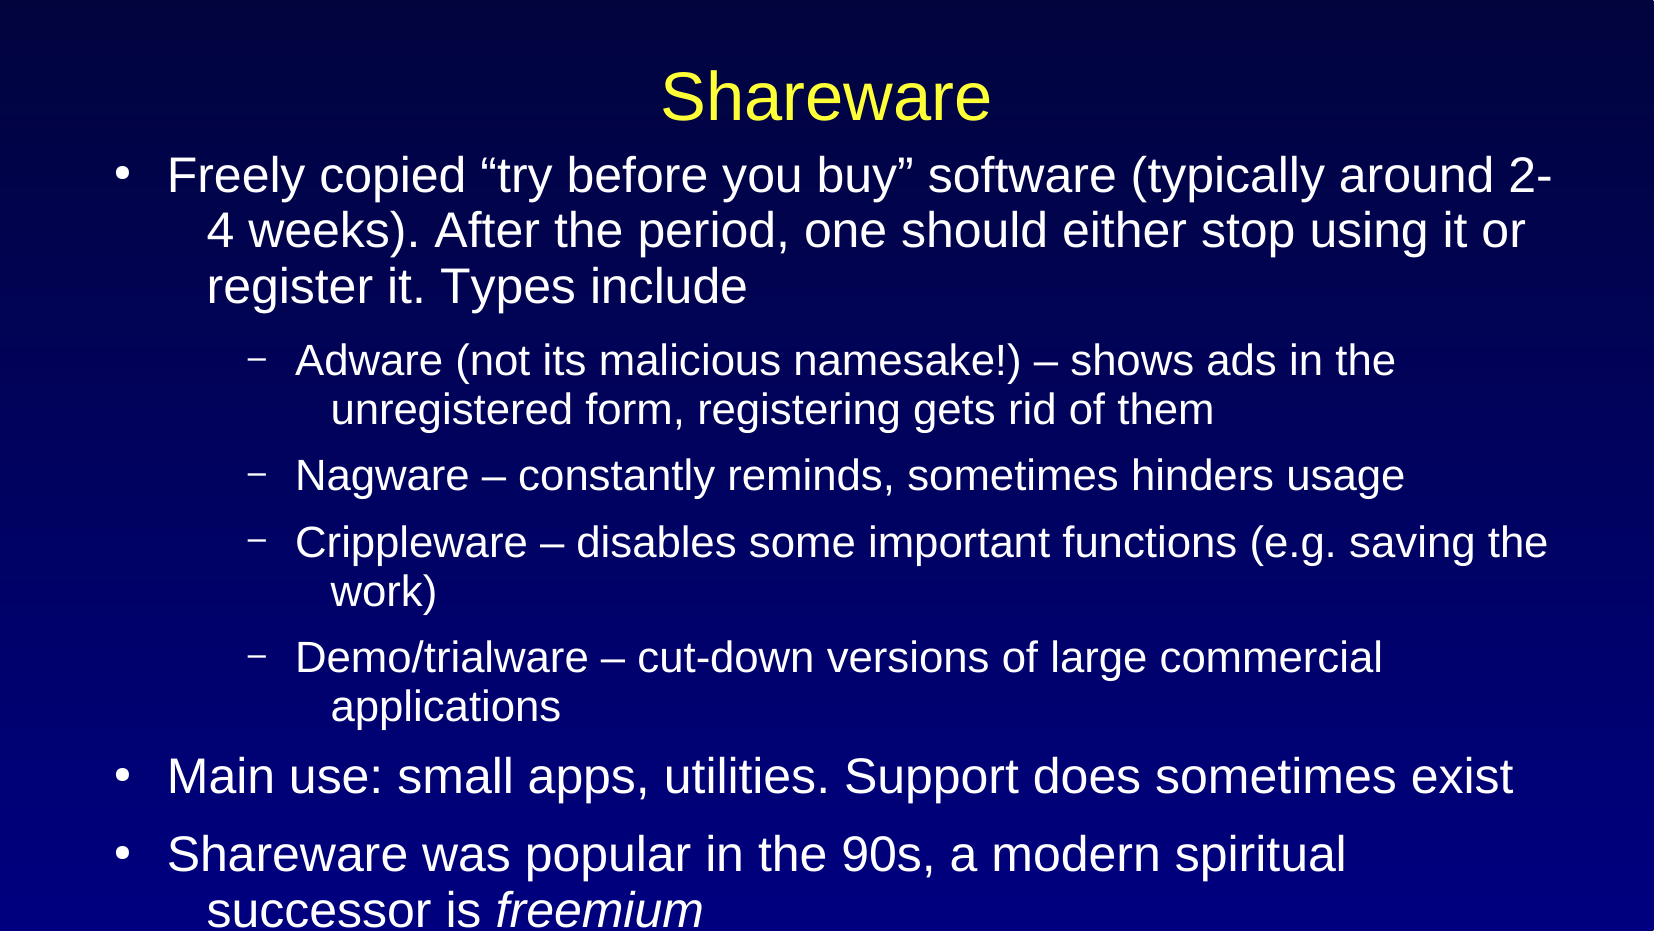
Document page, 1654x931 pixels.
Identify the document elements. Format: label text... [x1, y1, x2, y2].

list Freely copied “try before you buy” software (typically around 2-4 weeks). After the period, one should either stop using it or register it. Types include Adware (not its malicious namesake!) – shows ads in the unregistered form, registering gets rid of them Nagware – constantly reminds, sometimes hinders usage Crippleware – disables some important functions (e.g. saving the work) Demo/trialware – cut-down versions of large commercial applications Main use: small apps, utilities. Support does sometimes exist Shareware was popular in the 90s, a modern spiritual successor is freemium [82, 146, 1571, 931]
title Shareware [82, 19, 1571, 146]
